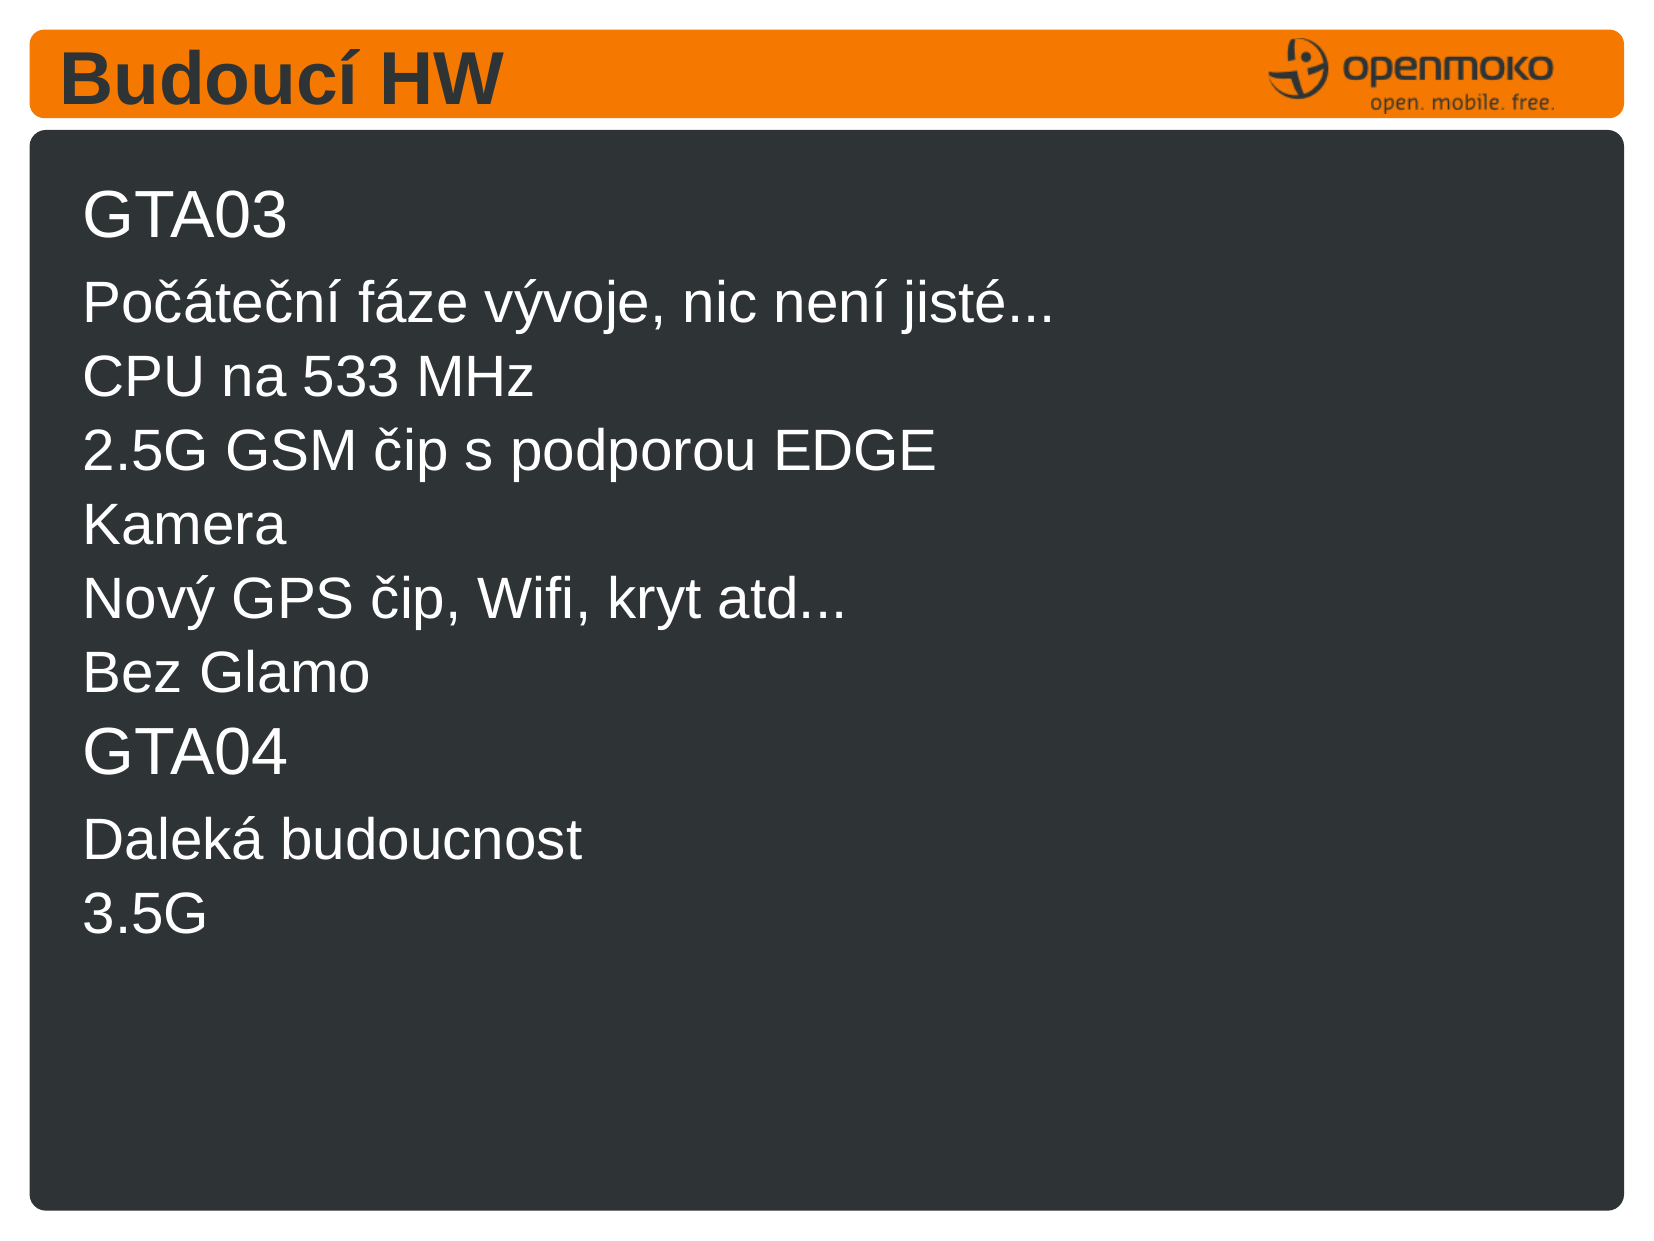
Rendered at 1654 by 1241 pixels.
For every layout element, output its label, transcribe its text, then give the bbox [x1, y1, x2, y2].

picture [1361, 38, 1554, 114]
list GTA03 Počáteční fáze vývoje, nic není jisté... CPU na 533 MHz 2.5G GSM čip s podporou EDGE Kamera Nový GPS čip, Wifi, kryt atd... Bez Glamo GTA04 Daleká budoucnost 3.5G [82, 177, 1571, 1182]
title Budoucí HW [59, 29, 1361, 128]
